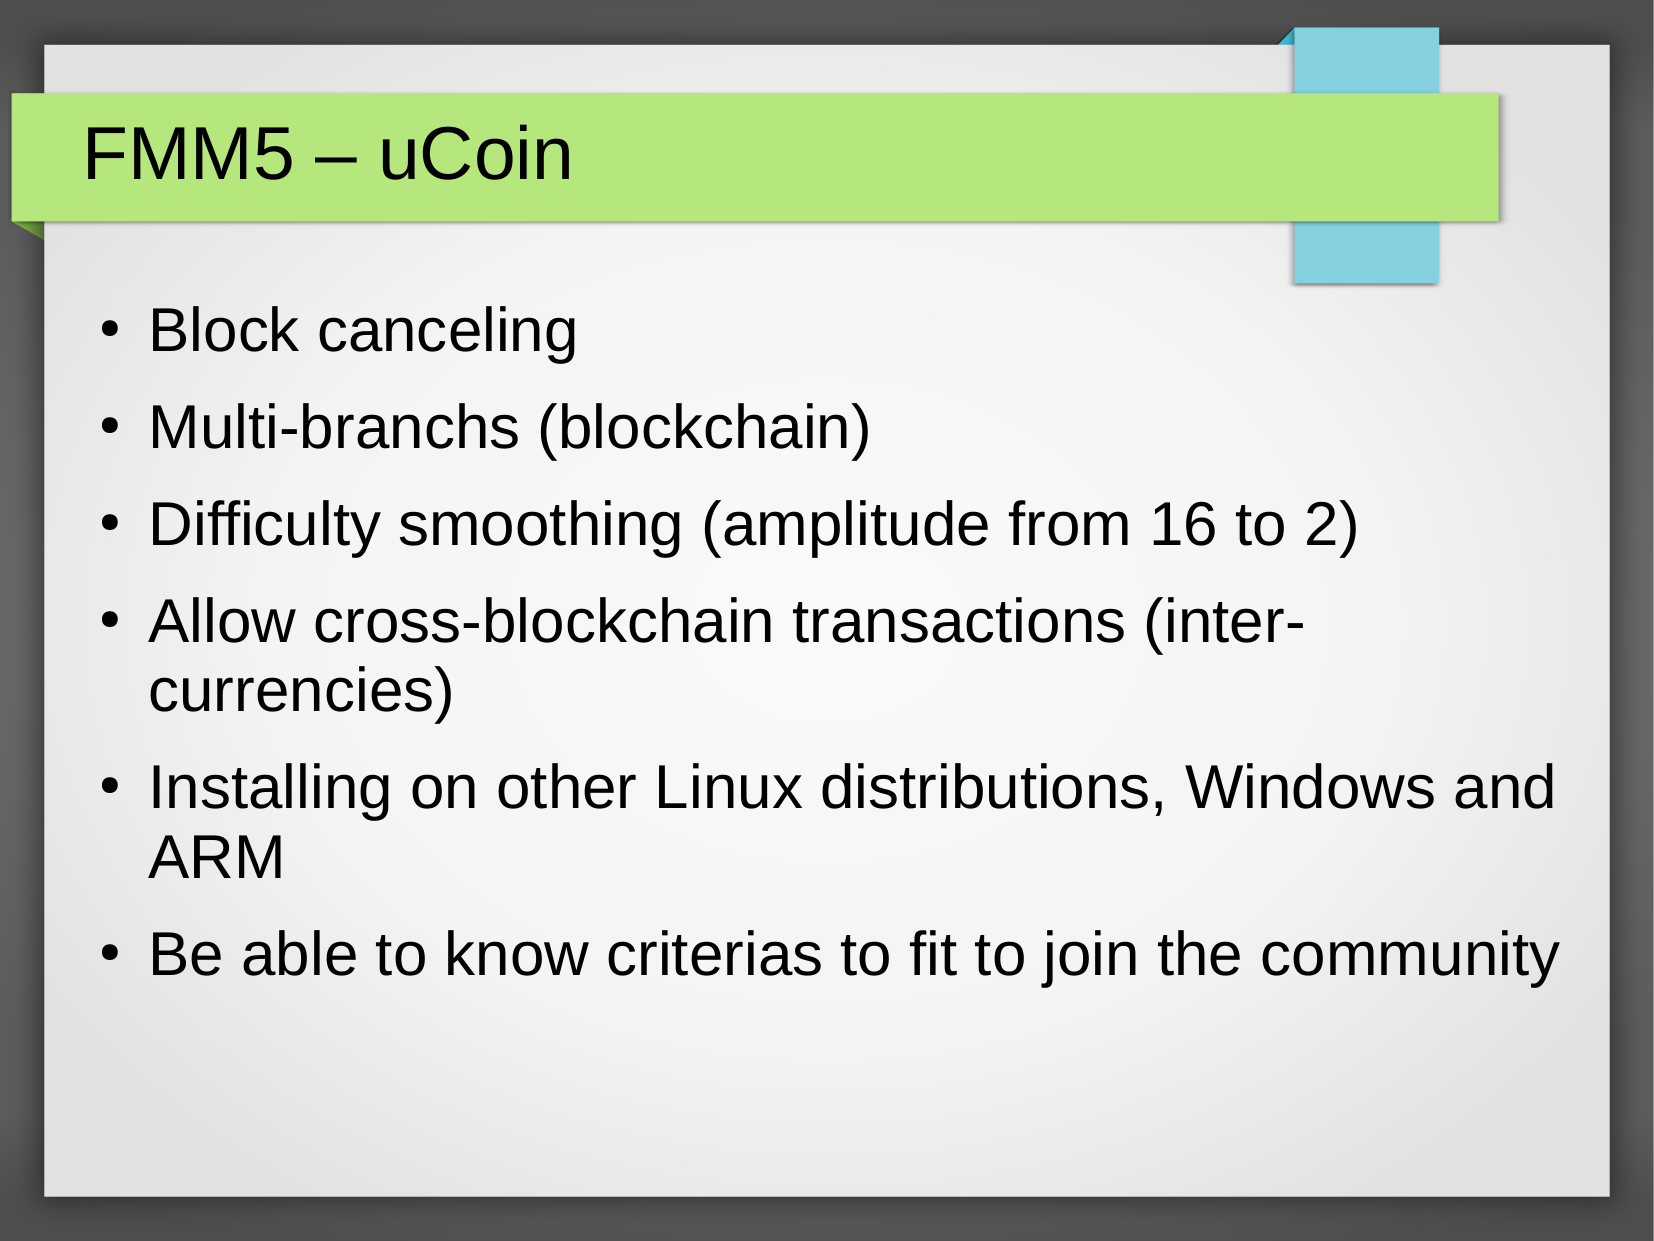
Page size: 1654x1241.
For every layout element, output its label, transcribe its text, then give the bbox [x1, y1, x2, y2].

list Block canceling Multi-branchs (blockchain) Difficulty smoothing (amplitude from 16 to 2) Allow cross-blockchain transactions (inter-currencies) Installing on other Linux distributions, Windows and ARM Be able to know criterias to fit to join the community [82, 295, 1571, 1015]
picture [0, 0, 1654, 1241]
title FMM5 – uCoin [82, 94, 1264, 213]
